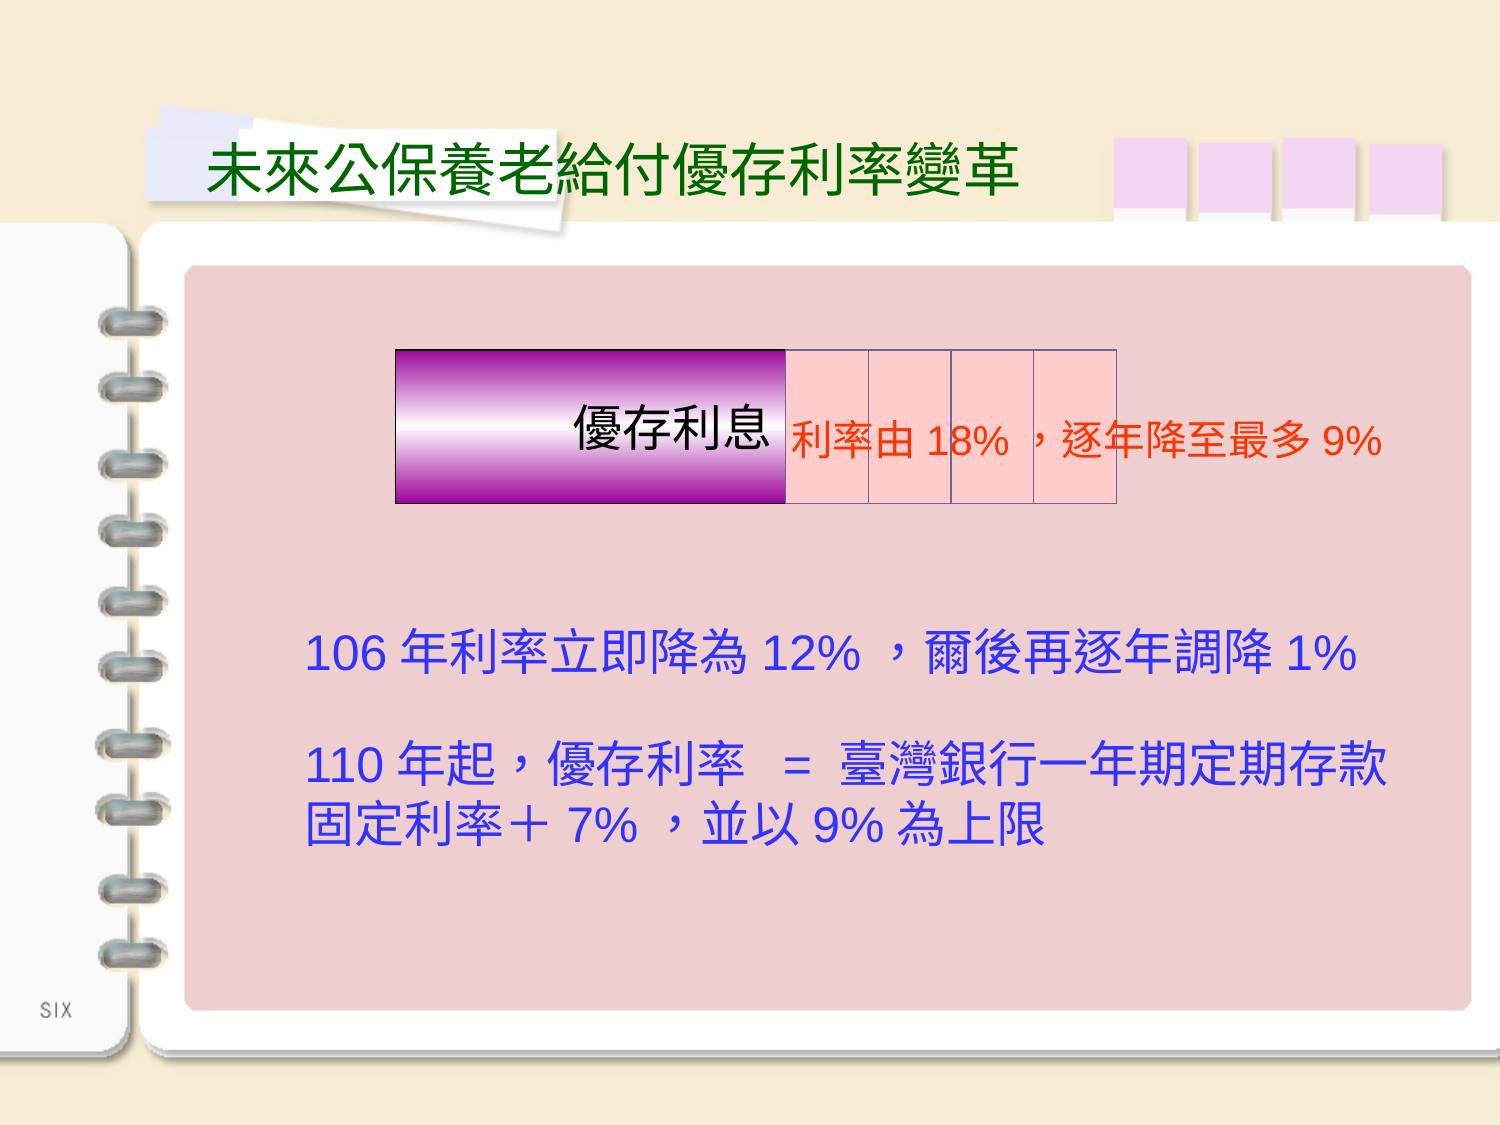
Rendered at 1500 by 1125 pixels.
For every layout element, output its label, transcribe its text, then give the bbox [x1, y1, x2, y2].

text_box 優存利息 [396, 350, 785, 503]
text_box 利率由18%，逐年降至最多9% [774, 397, 1400, 480]
title 未來公保養老給付優存利率變革 [147, 125, 1365, 197]
text_box 106年利率立即降為12%，爾後再逐年調降1% [289, 610, 1364, 692]
text_box [785, 480, 1116, 503]
text_box 110年起，優存利率 = 臺灣銀行一年期定期存款 固定利率＋7%，並以9%為上限 [289, 728, 1329, 858]
text_box [785, 350, 1116, 397]
